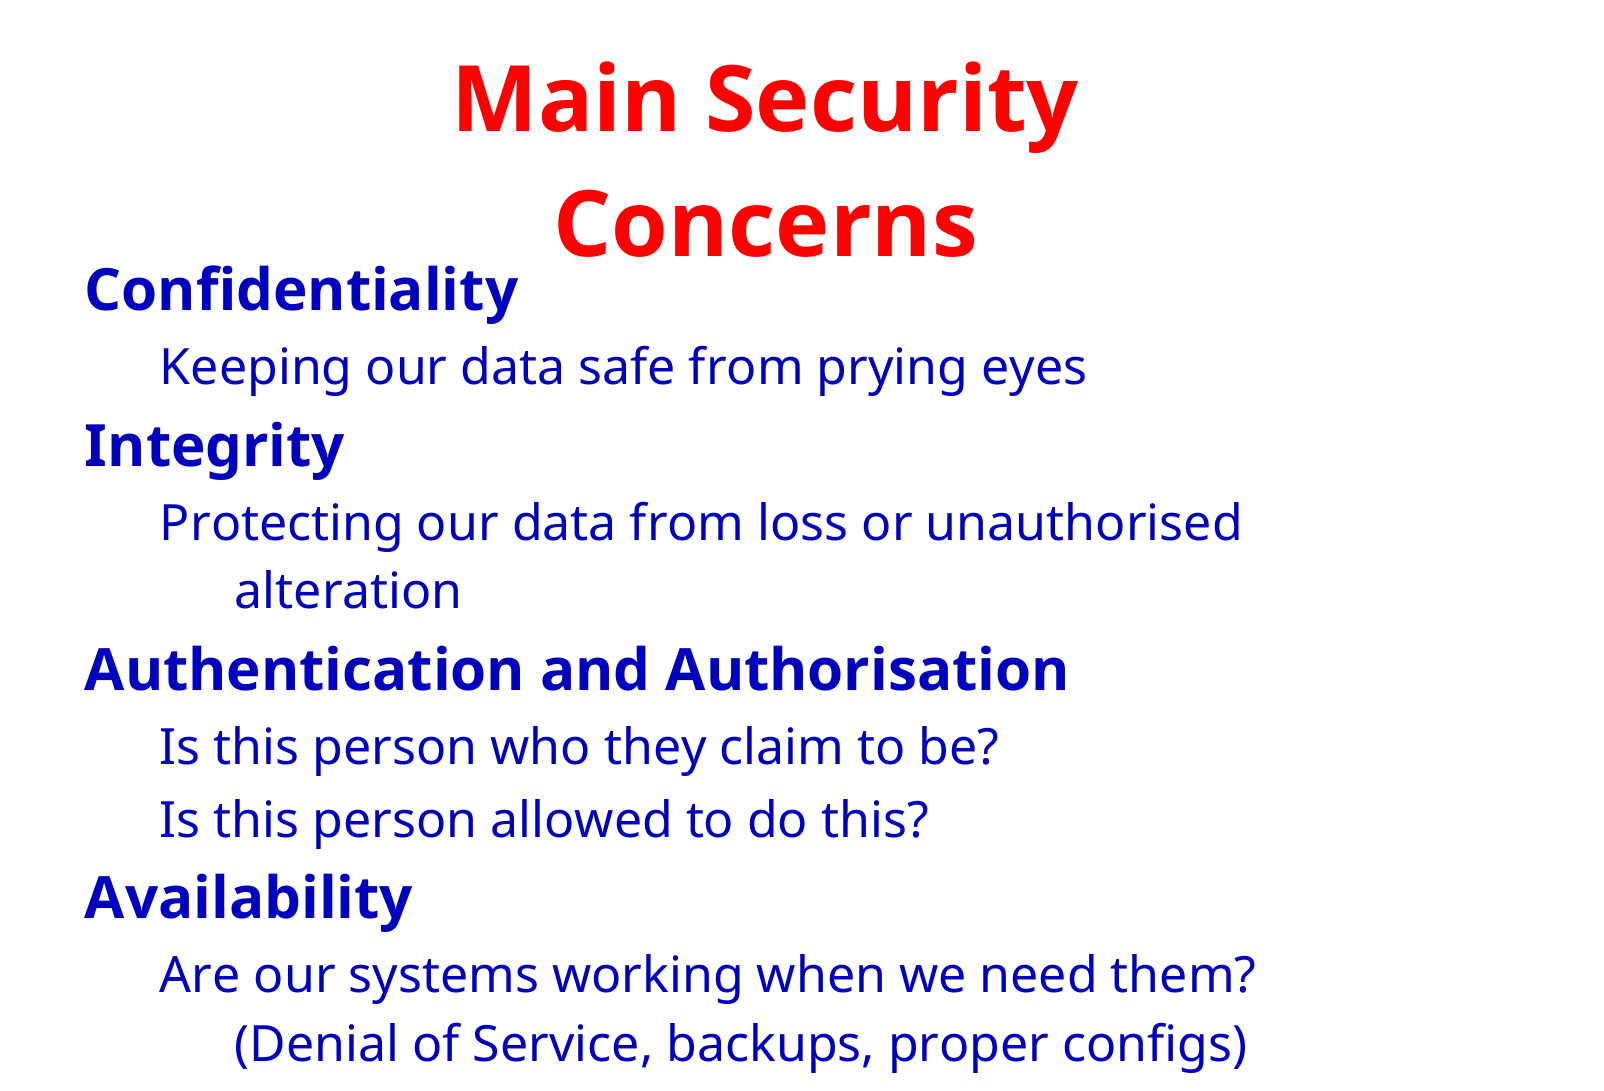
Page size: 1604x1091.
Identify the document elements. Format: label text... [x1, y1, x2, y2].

list Confidentiality Keeping our data safe from prying eyes Integrity Protecting our data from loss or unauthorised alteration Authentication and Authorisation Is this person who they claim to be? Is this person allowed to do this? Availability Are our systems working when we need them? (Denial of Service, backups, proper configs) [10, 248, 1401, 1090]
title Main Security Concerns [238, 33, 1293, 144]
